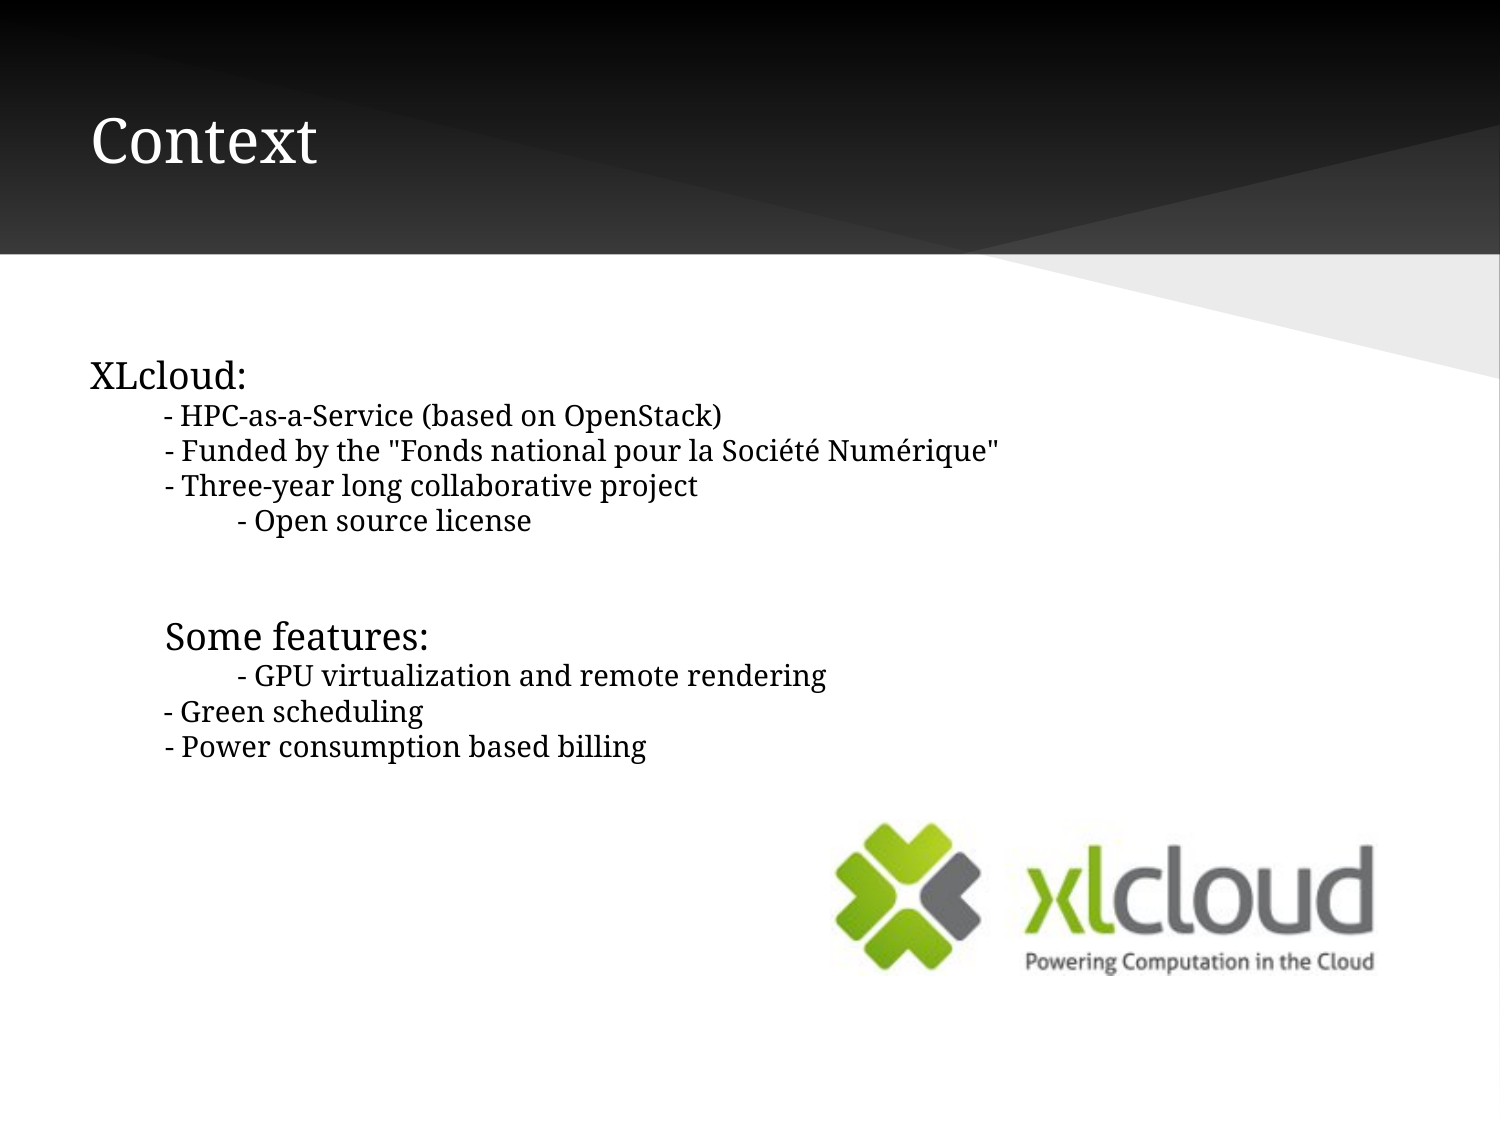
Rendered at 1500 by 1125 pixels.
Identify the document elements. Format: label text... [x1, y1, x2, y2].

list XLcloud: - HPC-as-a-Service (based on OpenStack) - Funded by the "Fonds national pour la Société Numérique" - Three-year long collaborative project - Open source license Some features: - GPU virtualization and remote rendering - Green scheduling - Power consumption based billing [75, 262, 1425, 1078]
title Context [75, 45, 1425, 233]
picture [830, 819, 1378, 976]
